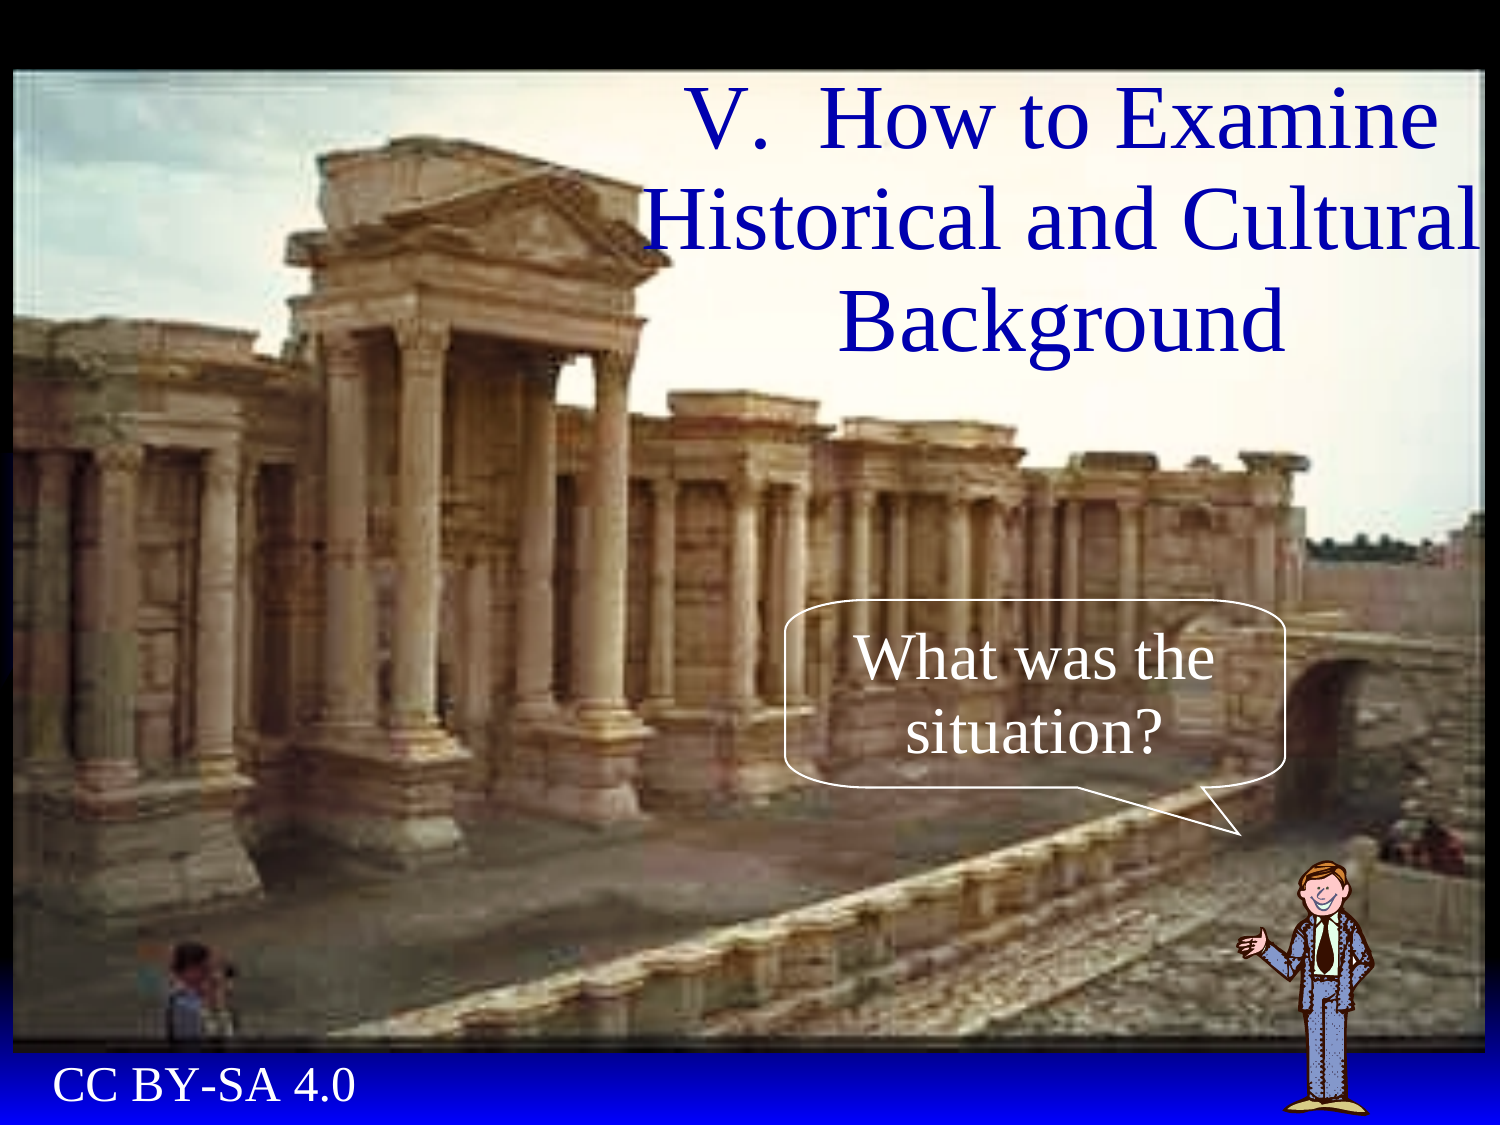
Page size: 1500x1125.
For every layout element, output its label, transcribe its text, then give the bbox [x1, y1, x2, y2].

picture [13, 69, 1485, 1117]
text_box What was the situation? [785, 599, 1286, 835]
text_box CC BY-SA 4.0 [37, 1050, 563, 1121]
title V. How to Examine Historical and Cultural Background [624, 58, 1500, 379]
